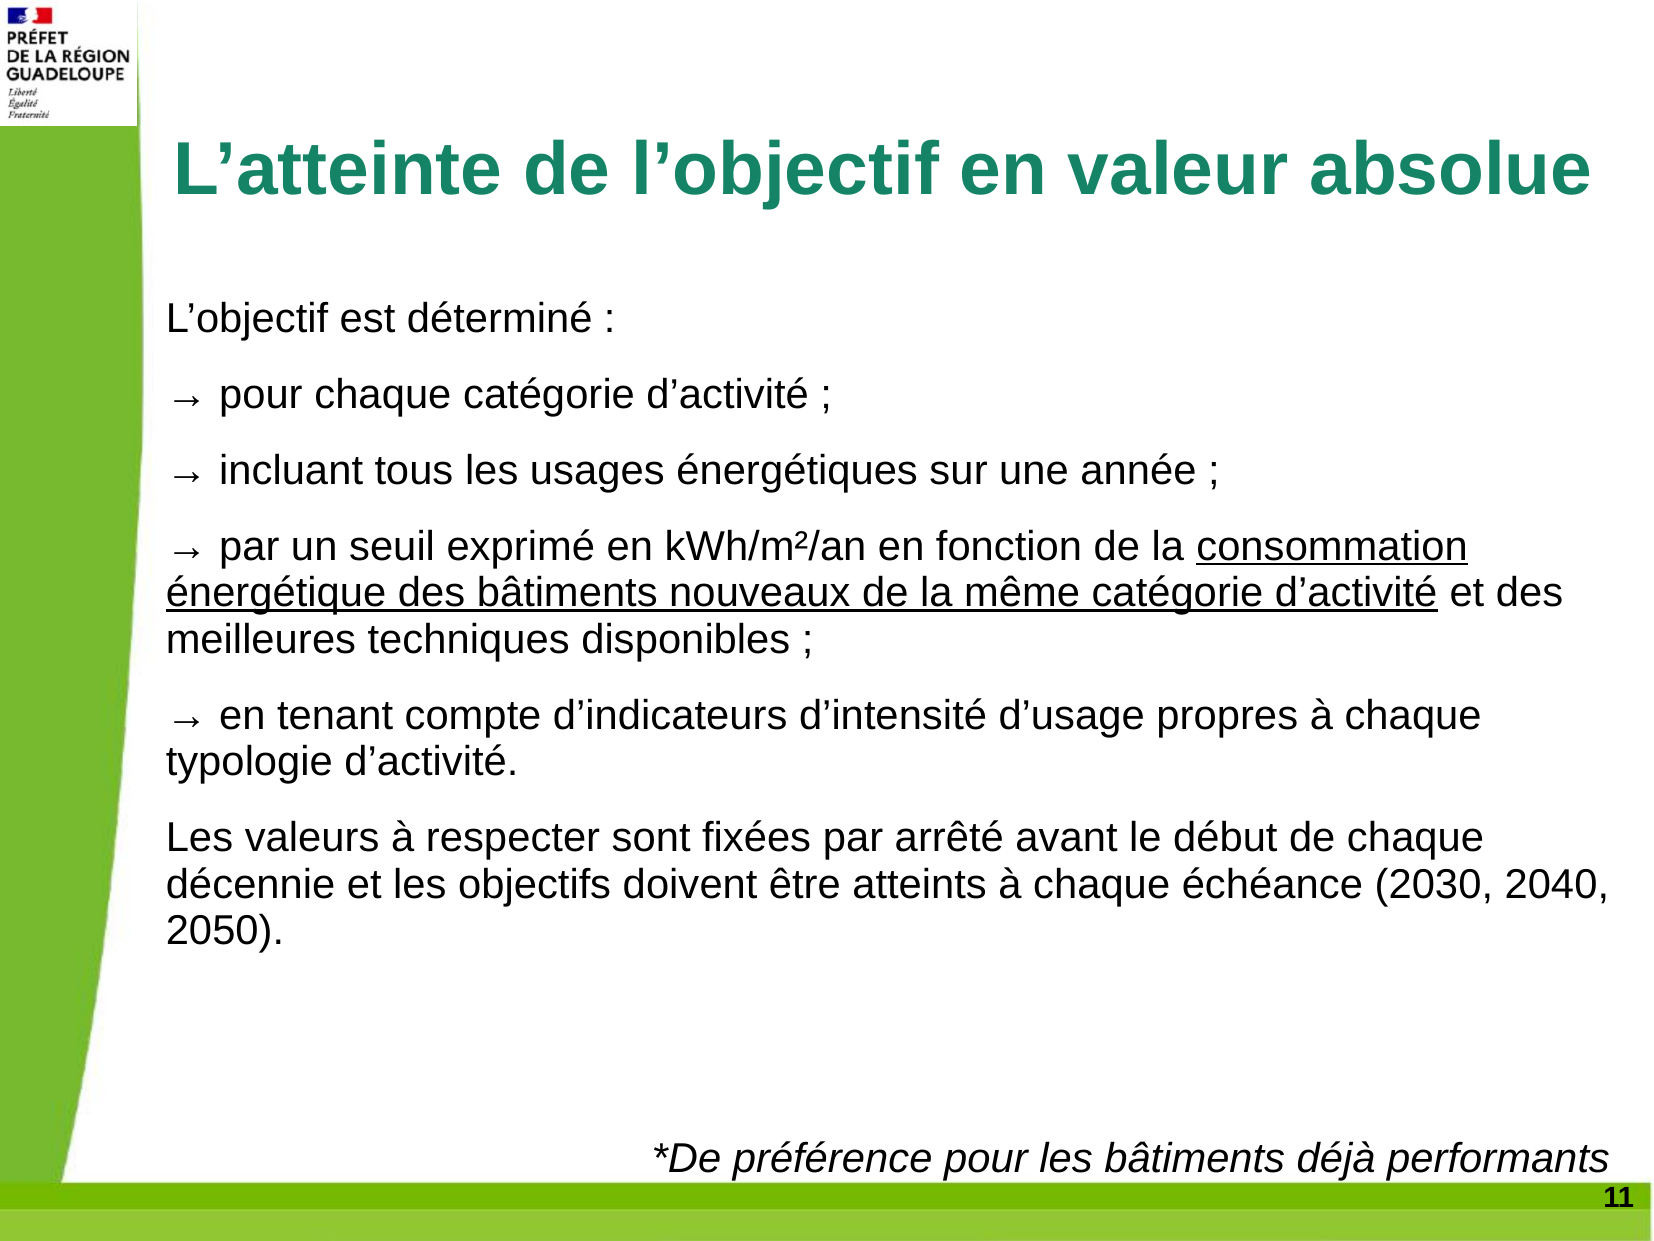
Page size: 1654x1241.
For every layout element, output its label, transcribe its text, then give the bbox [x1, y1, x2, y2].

picture [0, 0, 1654, 1241]
title L’atteinte de l’objectif en valeur absolue [147, 59, 1620, 278]
list L’objectif est déterminé : → pour chaque catégorie d’activité ; → incluant tous les usages énergétiques sur une année ; → par un seuil exprimé en kWh/m²/an en fonction de la consommation énergétique des bâtiments nouveaux de la même catégorie d’activité et des meilleures techniques disponibles ; → en tenant compte d’indicateurs d’intensité d’usage propres à chaque typologie d’activité. Les valeurs à respecter sont fixées par arrêté avant le début de chaque décennie et les objectifs doivent être atteints à chaque échéance (2030, 2040, 2050). *De préférence pour les bâtiments déjà performants [95, 294, 1611, 1182]
